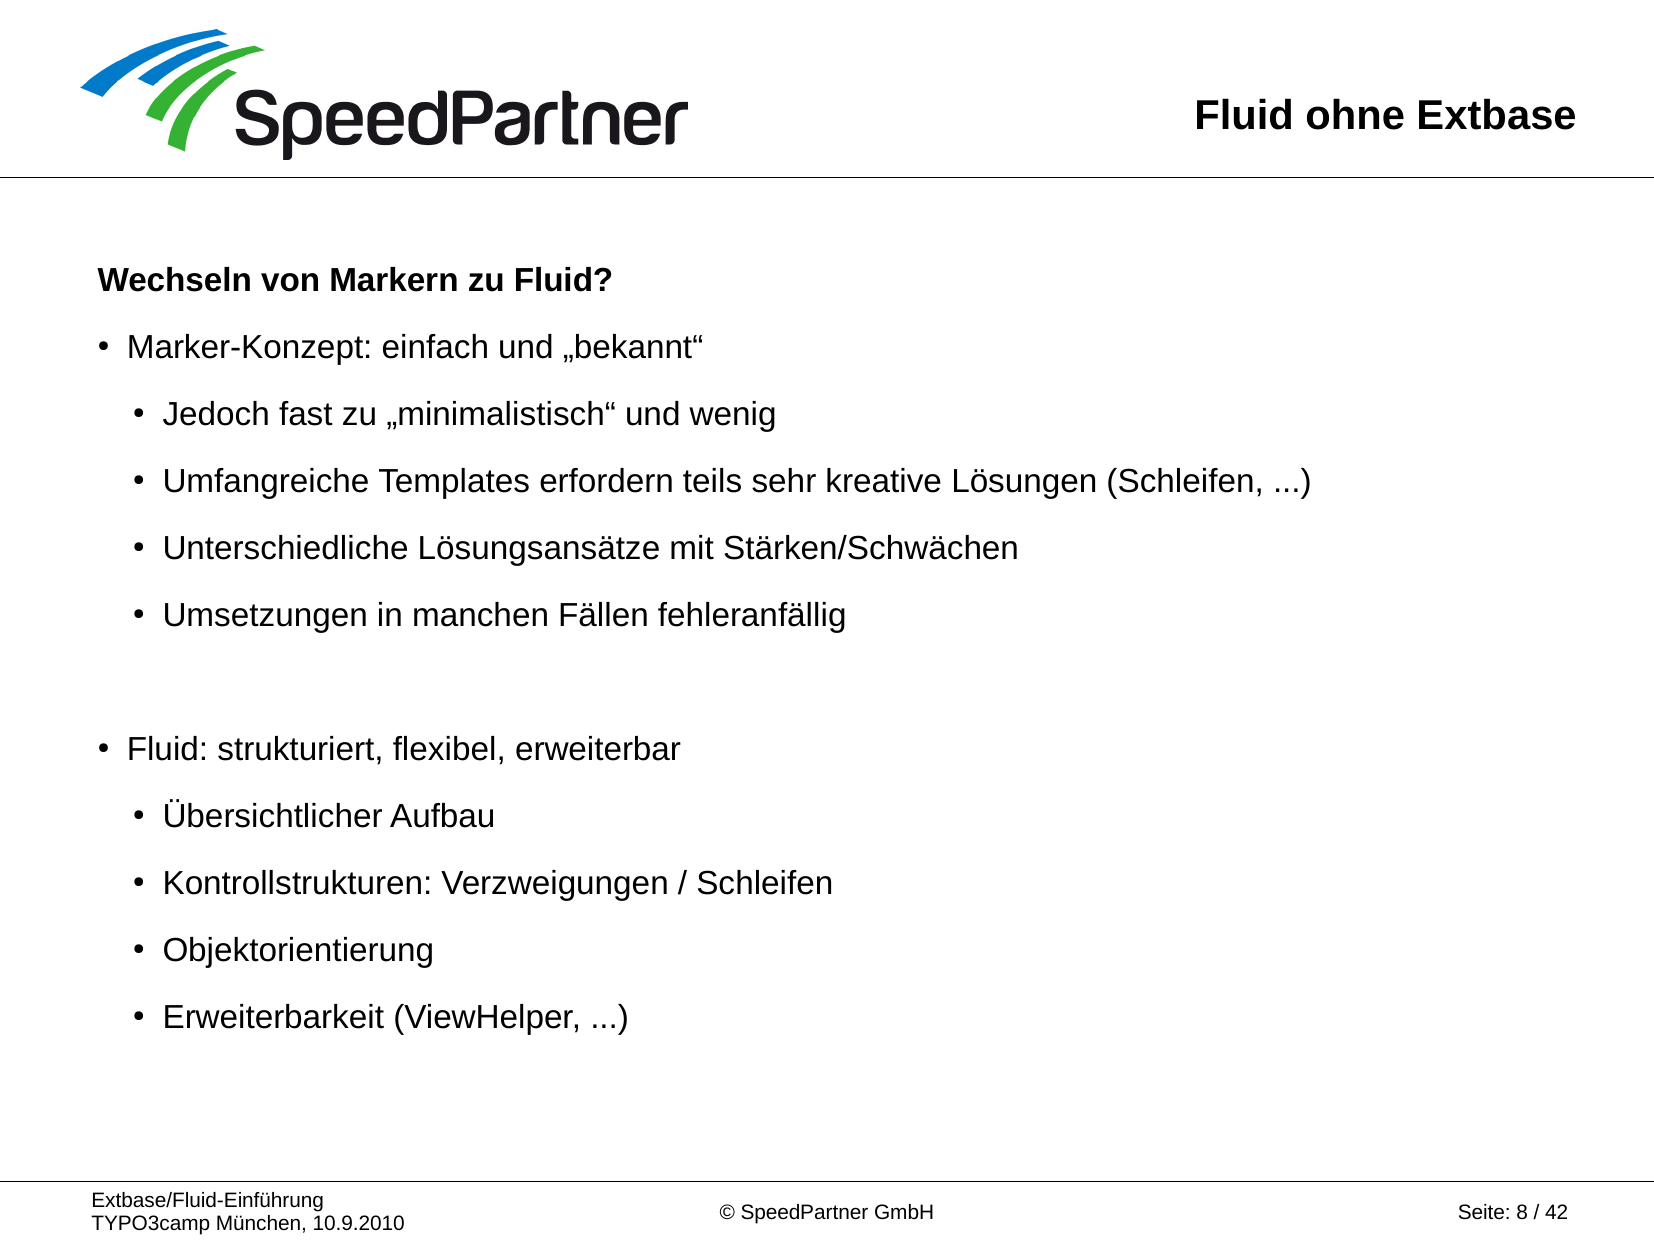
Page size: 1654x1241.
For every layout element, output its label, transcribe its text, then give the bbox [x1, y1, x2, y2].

text_box Wechseln von Markern zu Fluid? Marker-Konzept: einfach und „bekannt“ Jedoch fast zu „minimalistisch“ und wenig Umfangreiche Templates erfordern teils sehr kreative Lösungen (Schleifen, ...) Unterschiedliche Lösungsansätze mit Stärken/Schwächen Umsetzungen in manchen Fällen fehleranfällig Fluid: strukturiert, flexibel, erweiterbar Übersichtlicher Aufbau Kontrollstrukturen: Verzweigungen / Schleifen Objektorientierung Erweiterbarkeit (ViewHelper, ...) [82, 253, 1565, 1151]
picture [80, 29, 688, 160]
title Fluid ohne Extbase [590, 70, 1577, 160]
